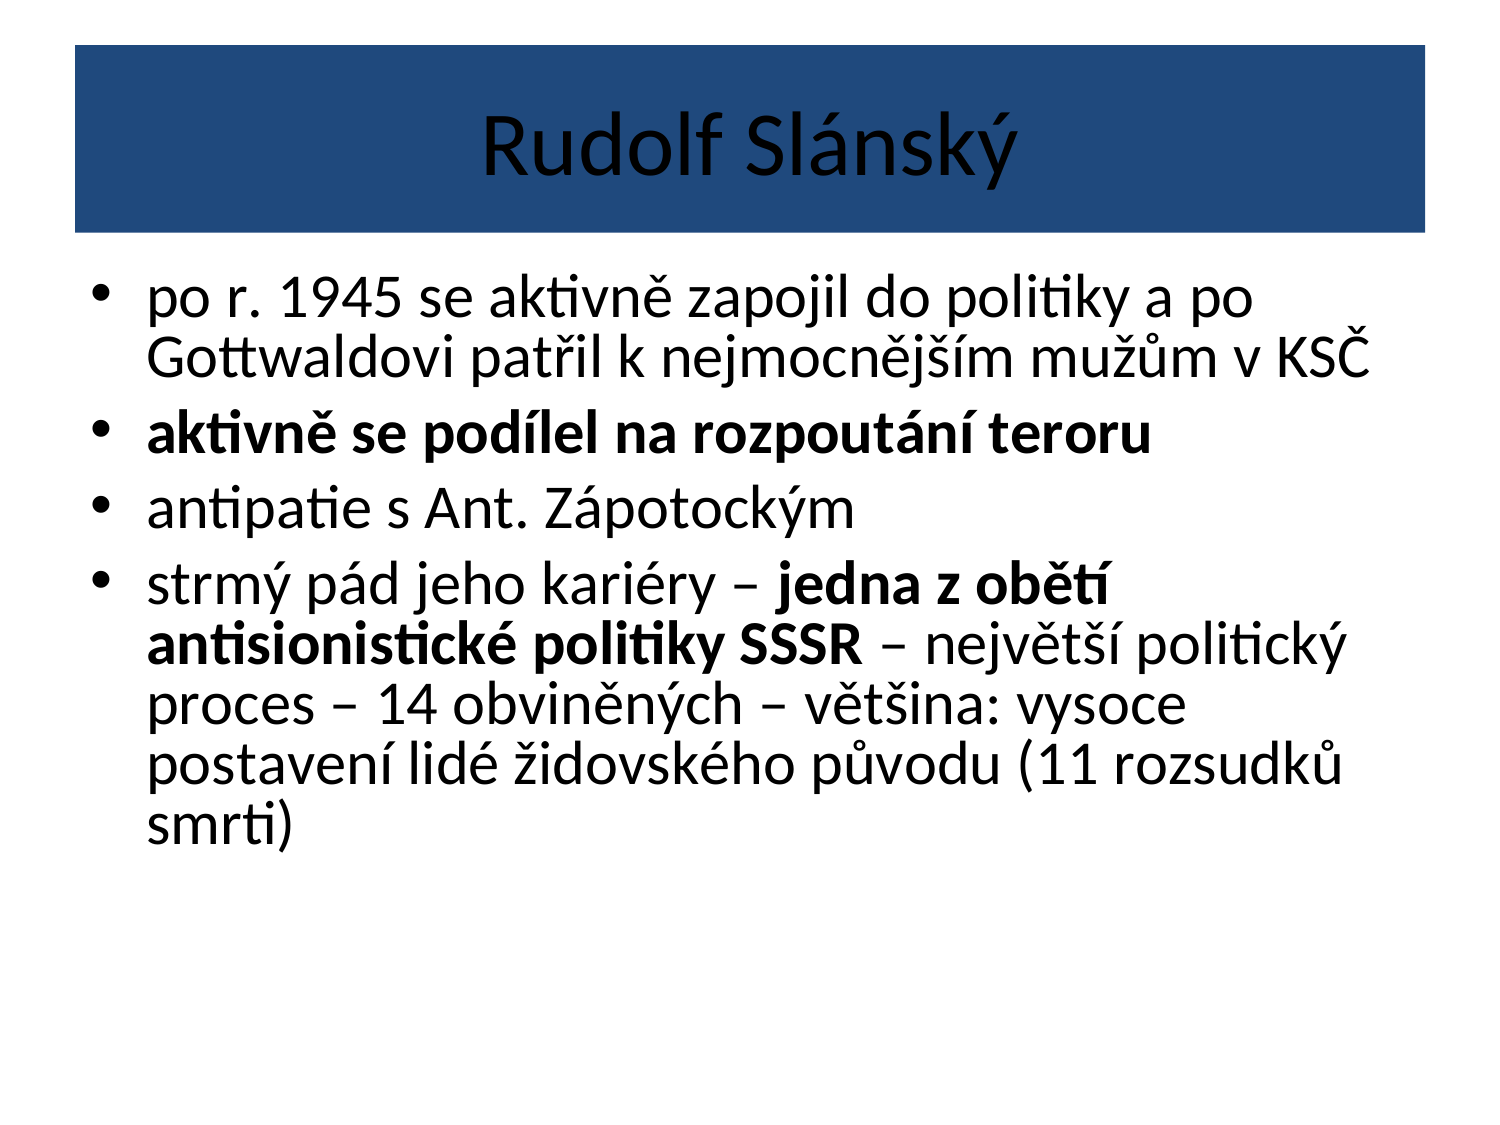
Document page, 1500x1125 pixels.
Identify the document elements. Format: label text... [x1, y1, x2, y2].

list po r. 1945 se aktivně zapojil do politiky a po Gottwaldovi patřil k nejmocnějším mužům v KSČ aktivně se podílel na rozpoutání teroru antipatie s Ant. Zápotockým strmý pád jeho kariéry – jedna z obětí antisionistické politiky SSSR – největší politický proces – 14 obviněných – většina: vysoce postavení lidé židovského původu (11 rozsudků smrti) [75, 262, 1426, 1006]
title Rudolf Slánský [75, 45, 1426, 233]
